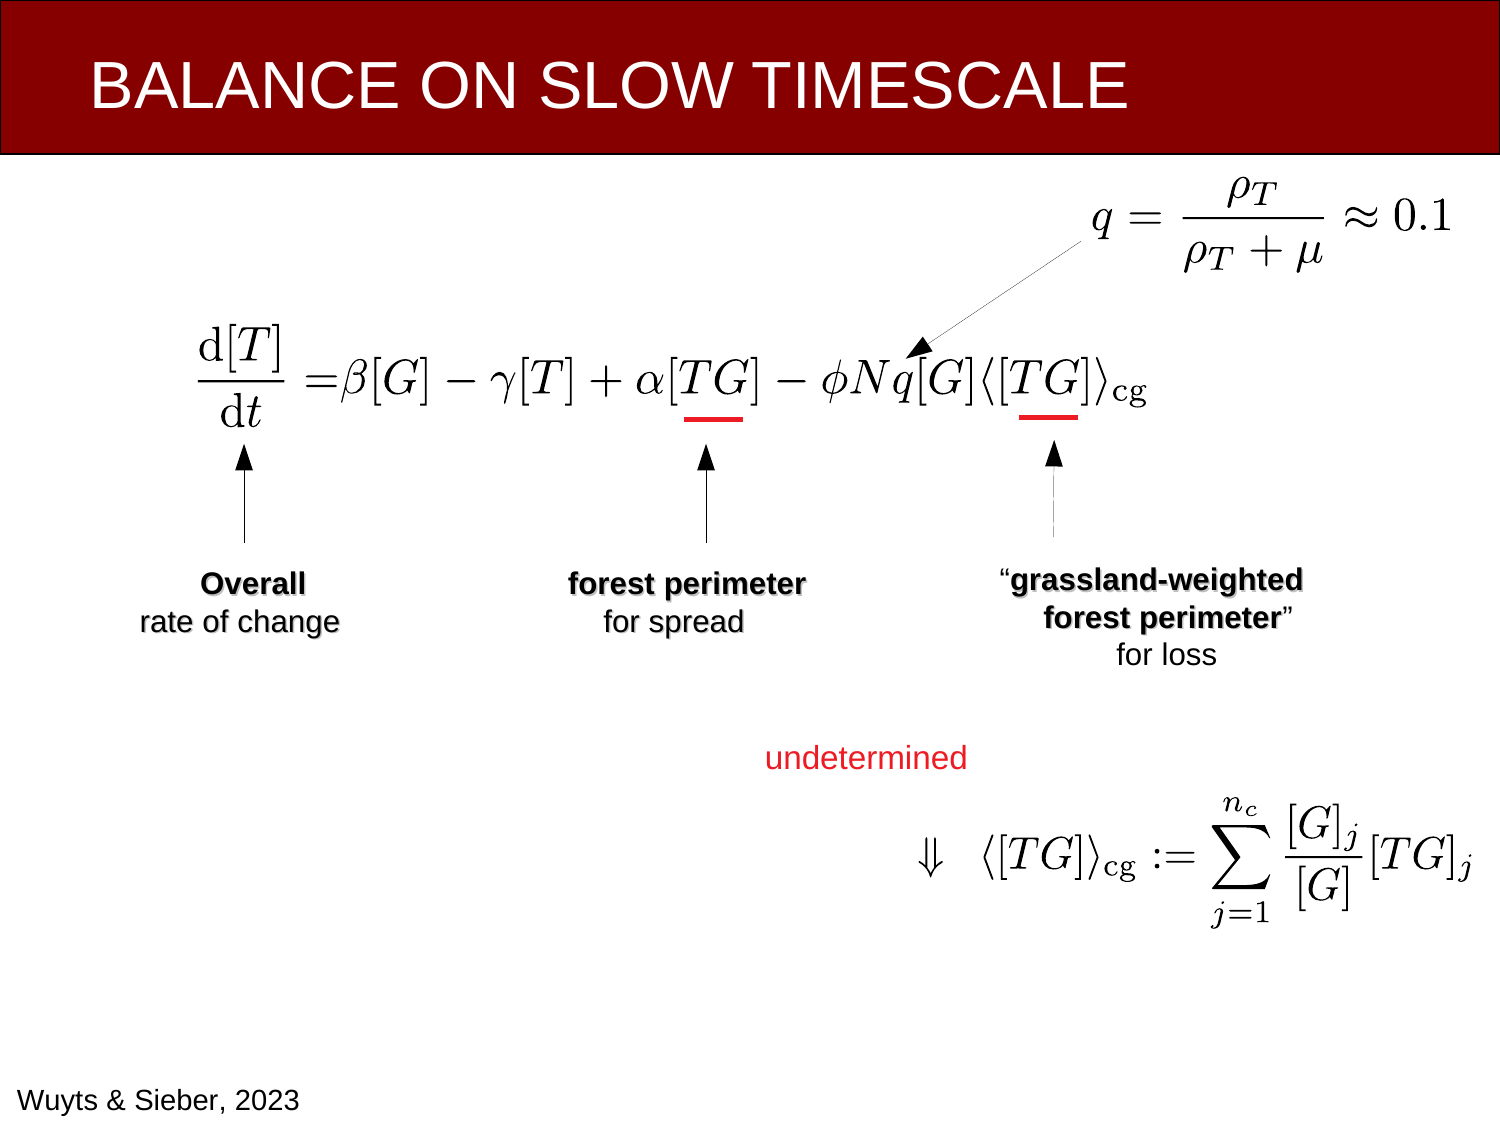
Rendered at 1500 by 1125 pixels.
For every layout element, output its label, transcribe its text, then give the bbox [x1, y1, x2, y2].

text_box [1299, 865, 1306, 912]
text_box [1245, 805, 1257, 817]
text_box [1000, 834, 1007, 880]
text_box [983, 834, 994, 880]
text_box [1257, 901, 1269, 923]
text_box Wuyts & Sieber, 2023 [2, 1038, 442, 1125]
text_box [982, 356, 994, 406]
text_box [1113, 385, 1128, 402]
text_box [246, 396, 262, 428]
text_box [590, 364, 622, 398]
text_box [1343, 830, 1357, 852]
text_box [1092, 176, 1450, 273]
text_box [1095, 356, 1107, 406]
text_box [1119, 860, 1136, 882]
text_box [1308, 867, 1340, 901]
text_box [822, 359, 848, 404]
text_box [1045, 359, 1080, 395]
text_box undetermined [749, 728, 1025, 789]
text_box [1041, 836, 1073, 870]
text_box [893, 371, 913, 403]
text_box [199, 326, 223, 362]
text_box [1088, 834, 1099, 880]
text_box [229, 323, 237, 373]
text_box [0, 0, 1500, 154]
text_box [374, 356, 382, 406]
text_box [531, 360, 564, 394]
text_box [1341, 865, 1348, 912]
text_box [272, 323, 279, 373]
text_box [929, 359, 964, 395]
text_box [1332, 803, 1339, 850]
text_box [305, 384, 338, 388]
text_box [965, 356, 972, 406]
text_box [1223, 797, 1243, 812]
text_box [1104, 861, 1118, 876]
text_box [1380, 837, 1411, 869]
text_box [238, 327, 271, 361]
text_box [1413, 836, 1445, 870]
text_box forest perimeter for spread [491, 555, 857, 646]
text_box [1210, 908, 1224, 929]
text_box [918, 836, 943, 878]
text_box [1129, 385, 1147, 408]
text_box [565, 356, 572, 406]
text_box [1299, 805, 1331, 839]
text_box [1457, 861, 1471, 882]
text_box [1074, 834, 1081, 880]
text_box [1211, 825, 1271, 890]
text_box [1008, 837, 1039, 869]
text_box [1001, 356, 1008, 406]
text_box [420, 356, 427, 406]
text_box [1372, 834, 1379, 880]
text_box [714, 359, 749, 395]
text_box [341, 358, 367, 403]
text_box [670, 356, 678, 406]
text_box [850, 360, 891, 394]
text_box [1010, 360, 1043, 394]
text_box [1446, 834, 1453, 880]
text_box “grassland-weighted forest perimeter” for loss [984, 552, 1350, 680]
text_box [1081, 356, 1088, 406]
text_box [384, 359, 419, 395]
text_box [679, 360, 712, 394]
text_box [221, 392, 245, 428]
text_box [1290, 803, 1297, 850]
text_box [522, 356, 529, 406]
text_box [919, 356, 927, 406]
text_box Overall rate of change [57, 555, 423, 646]
title BALANCE ON SLOW TIMESCALE [74, 3, 1425, 160]
text_box [636, 371, 664, 394]
text_box [750, 356, 758, 406]
text_box [490, 371, 516, 404]
